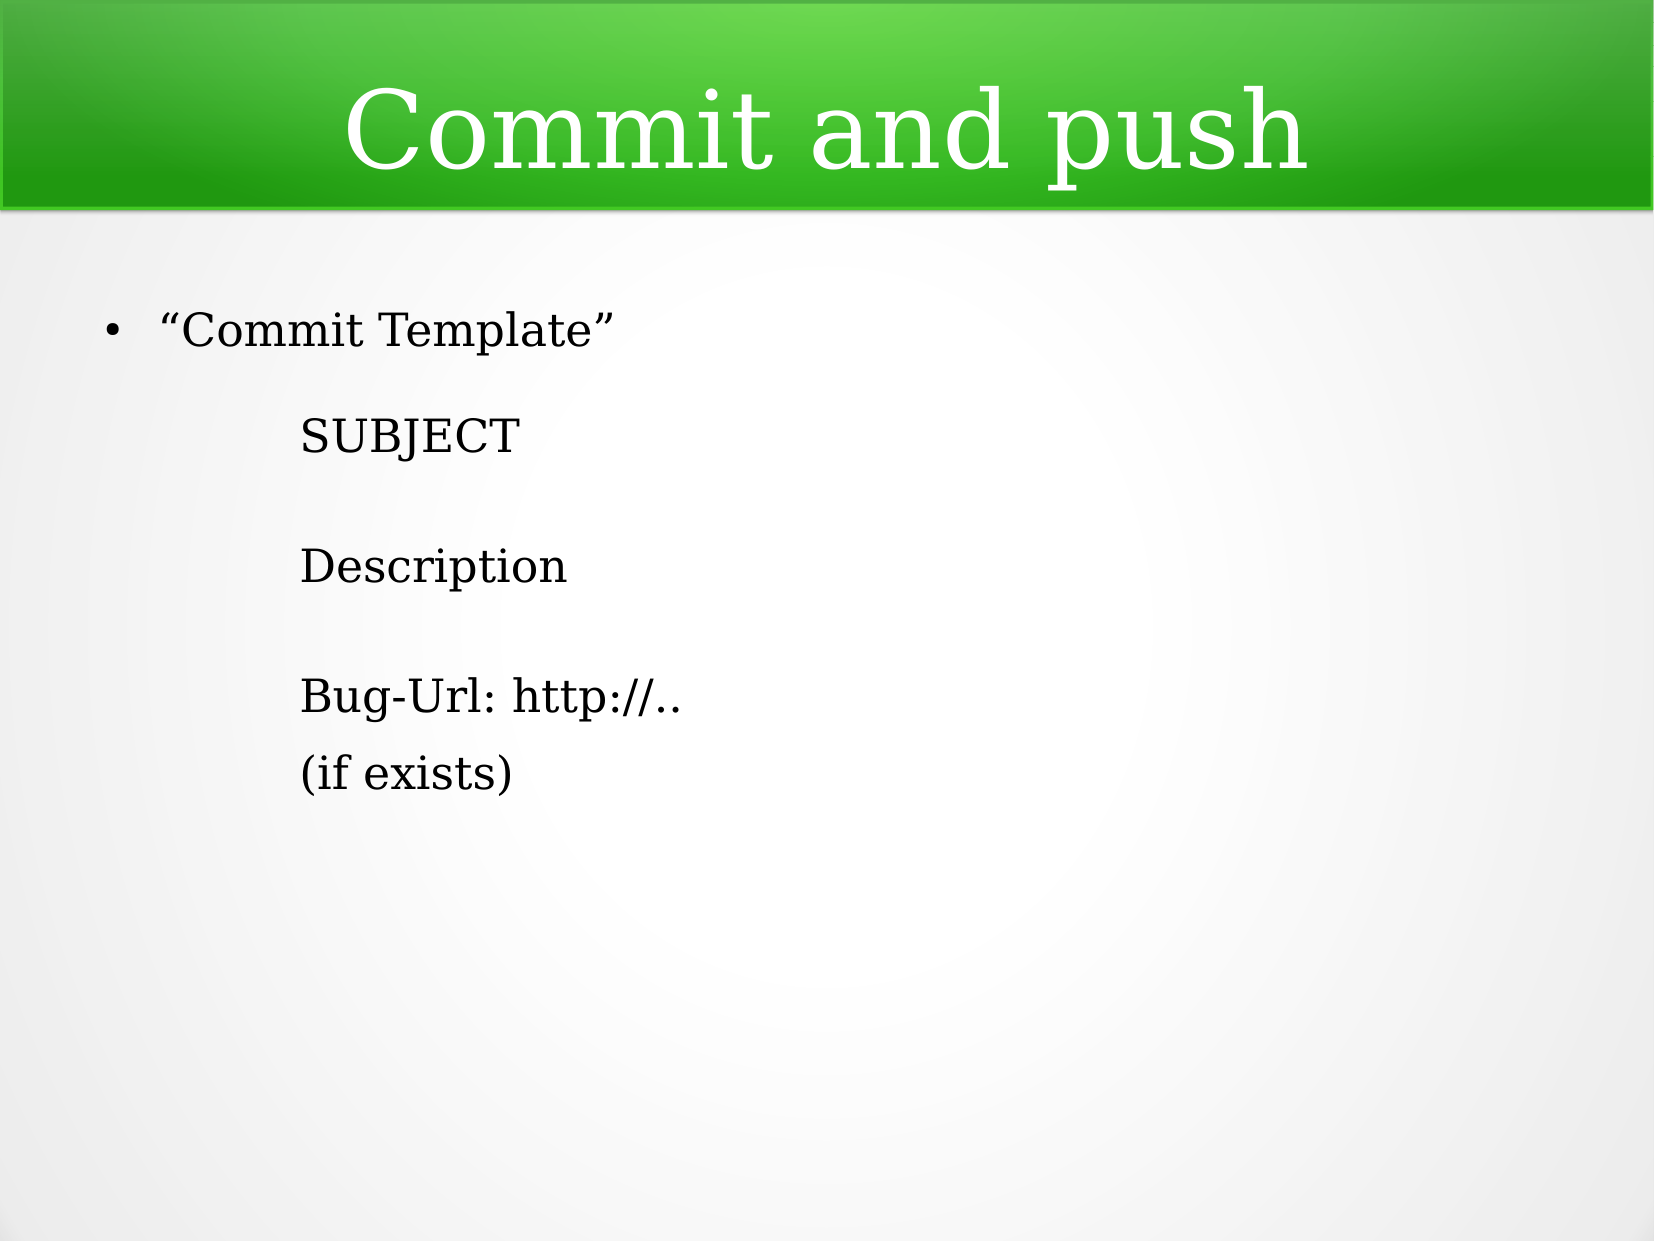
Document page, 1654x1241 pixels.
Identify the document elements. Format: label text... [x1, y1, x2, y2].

title Commit and push [82, 37, 1571, 226]
list “Commit Template” SUBJECT Description Bug-Url: http://.. (if exists) [86, 303, 1636, 1168]
